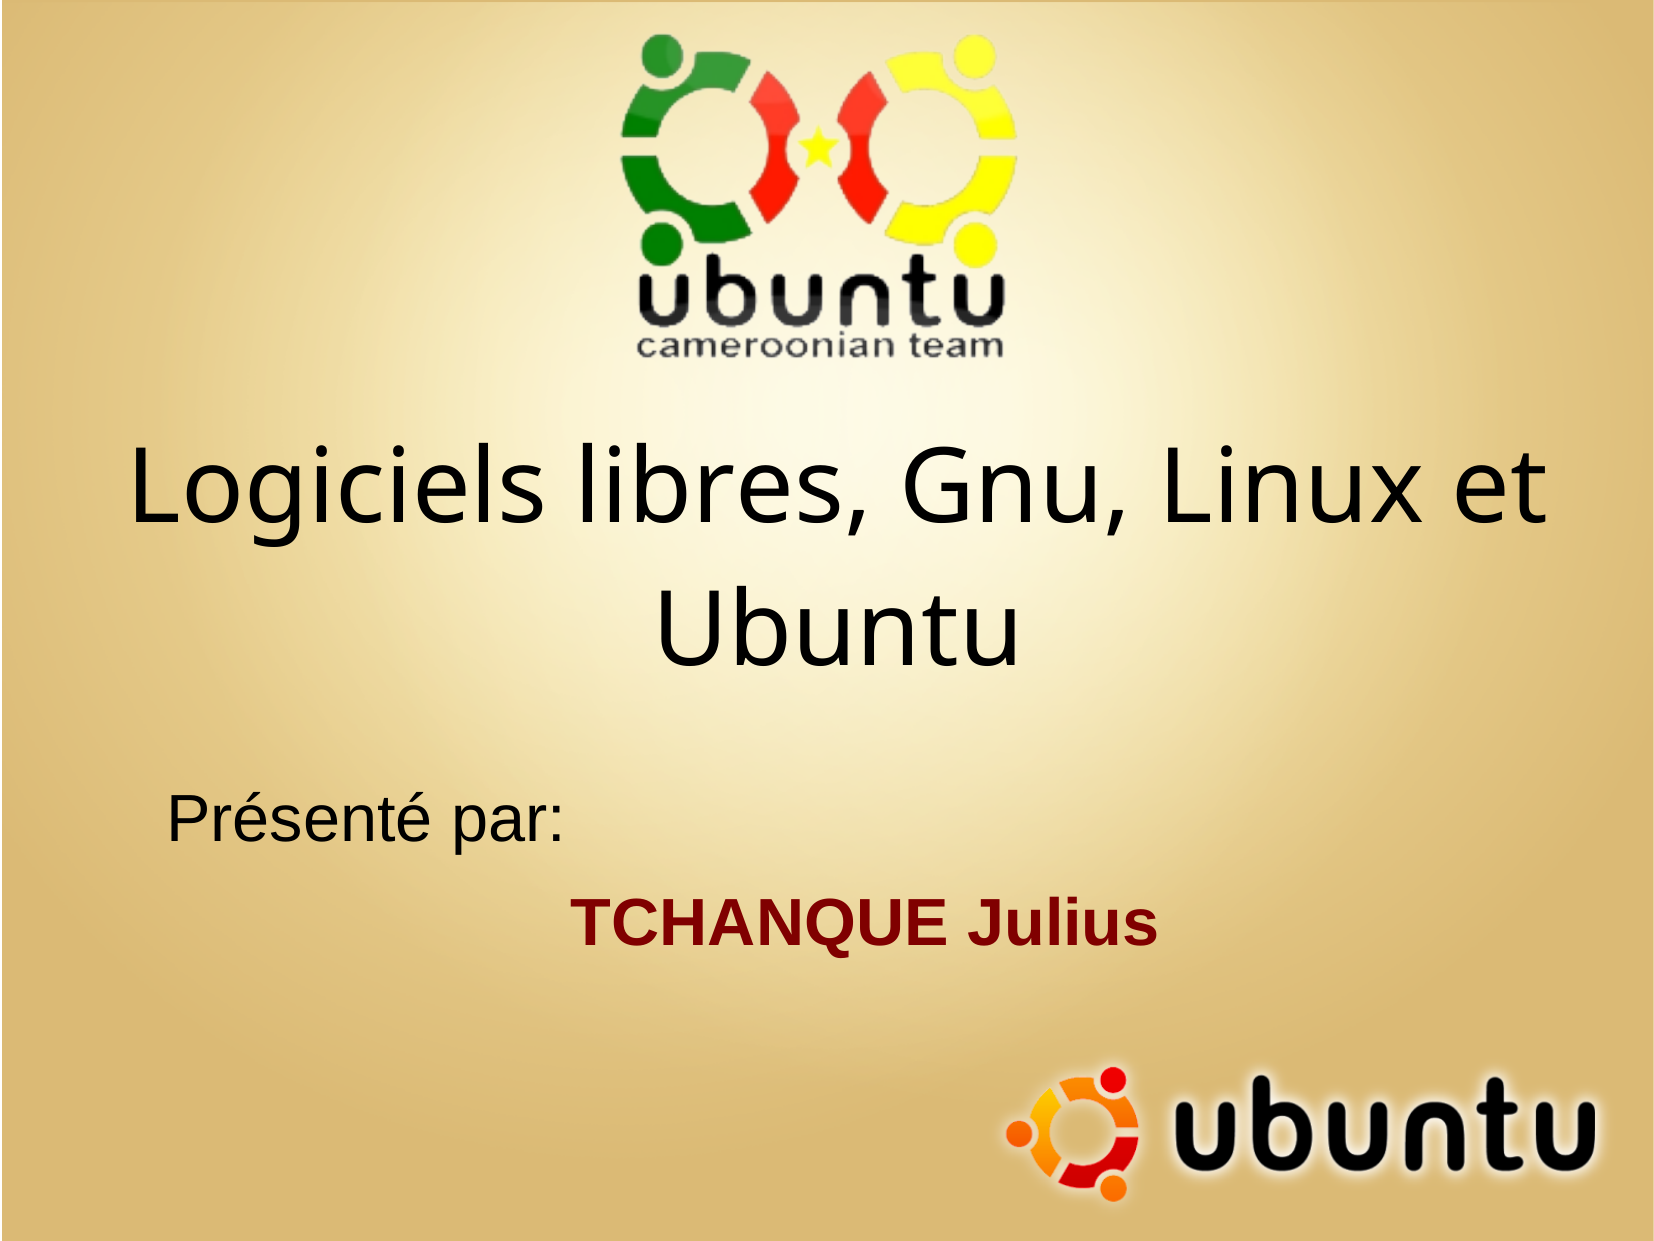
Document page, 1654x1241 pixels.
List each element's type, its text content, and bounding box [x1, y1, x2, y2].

list Présenté par: TCHANQUE Julius [95, 781, 1565, 1094]
picture [2, 0, 1654, 1241]
title Logiciels libres, Gnu, Linux et Ubuntu [94, 449, 1583, 657]
